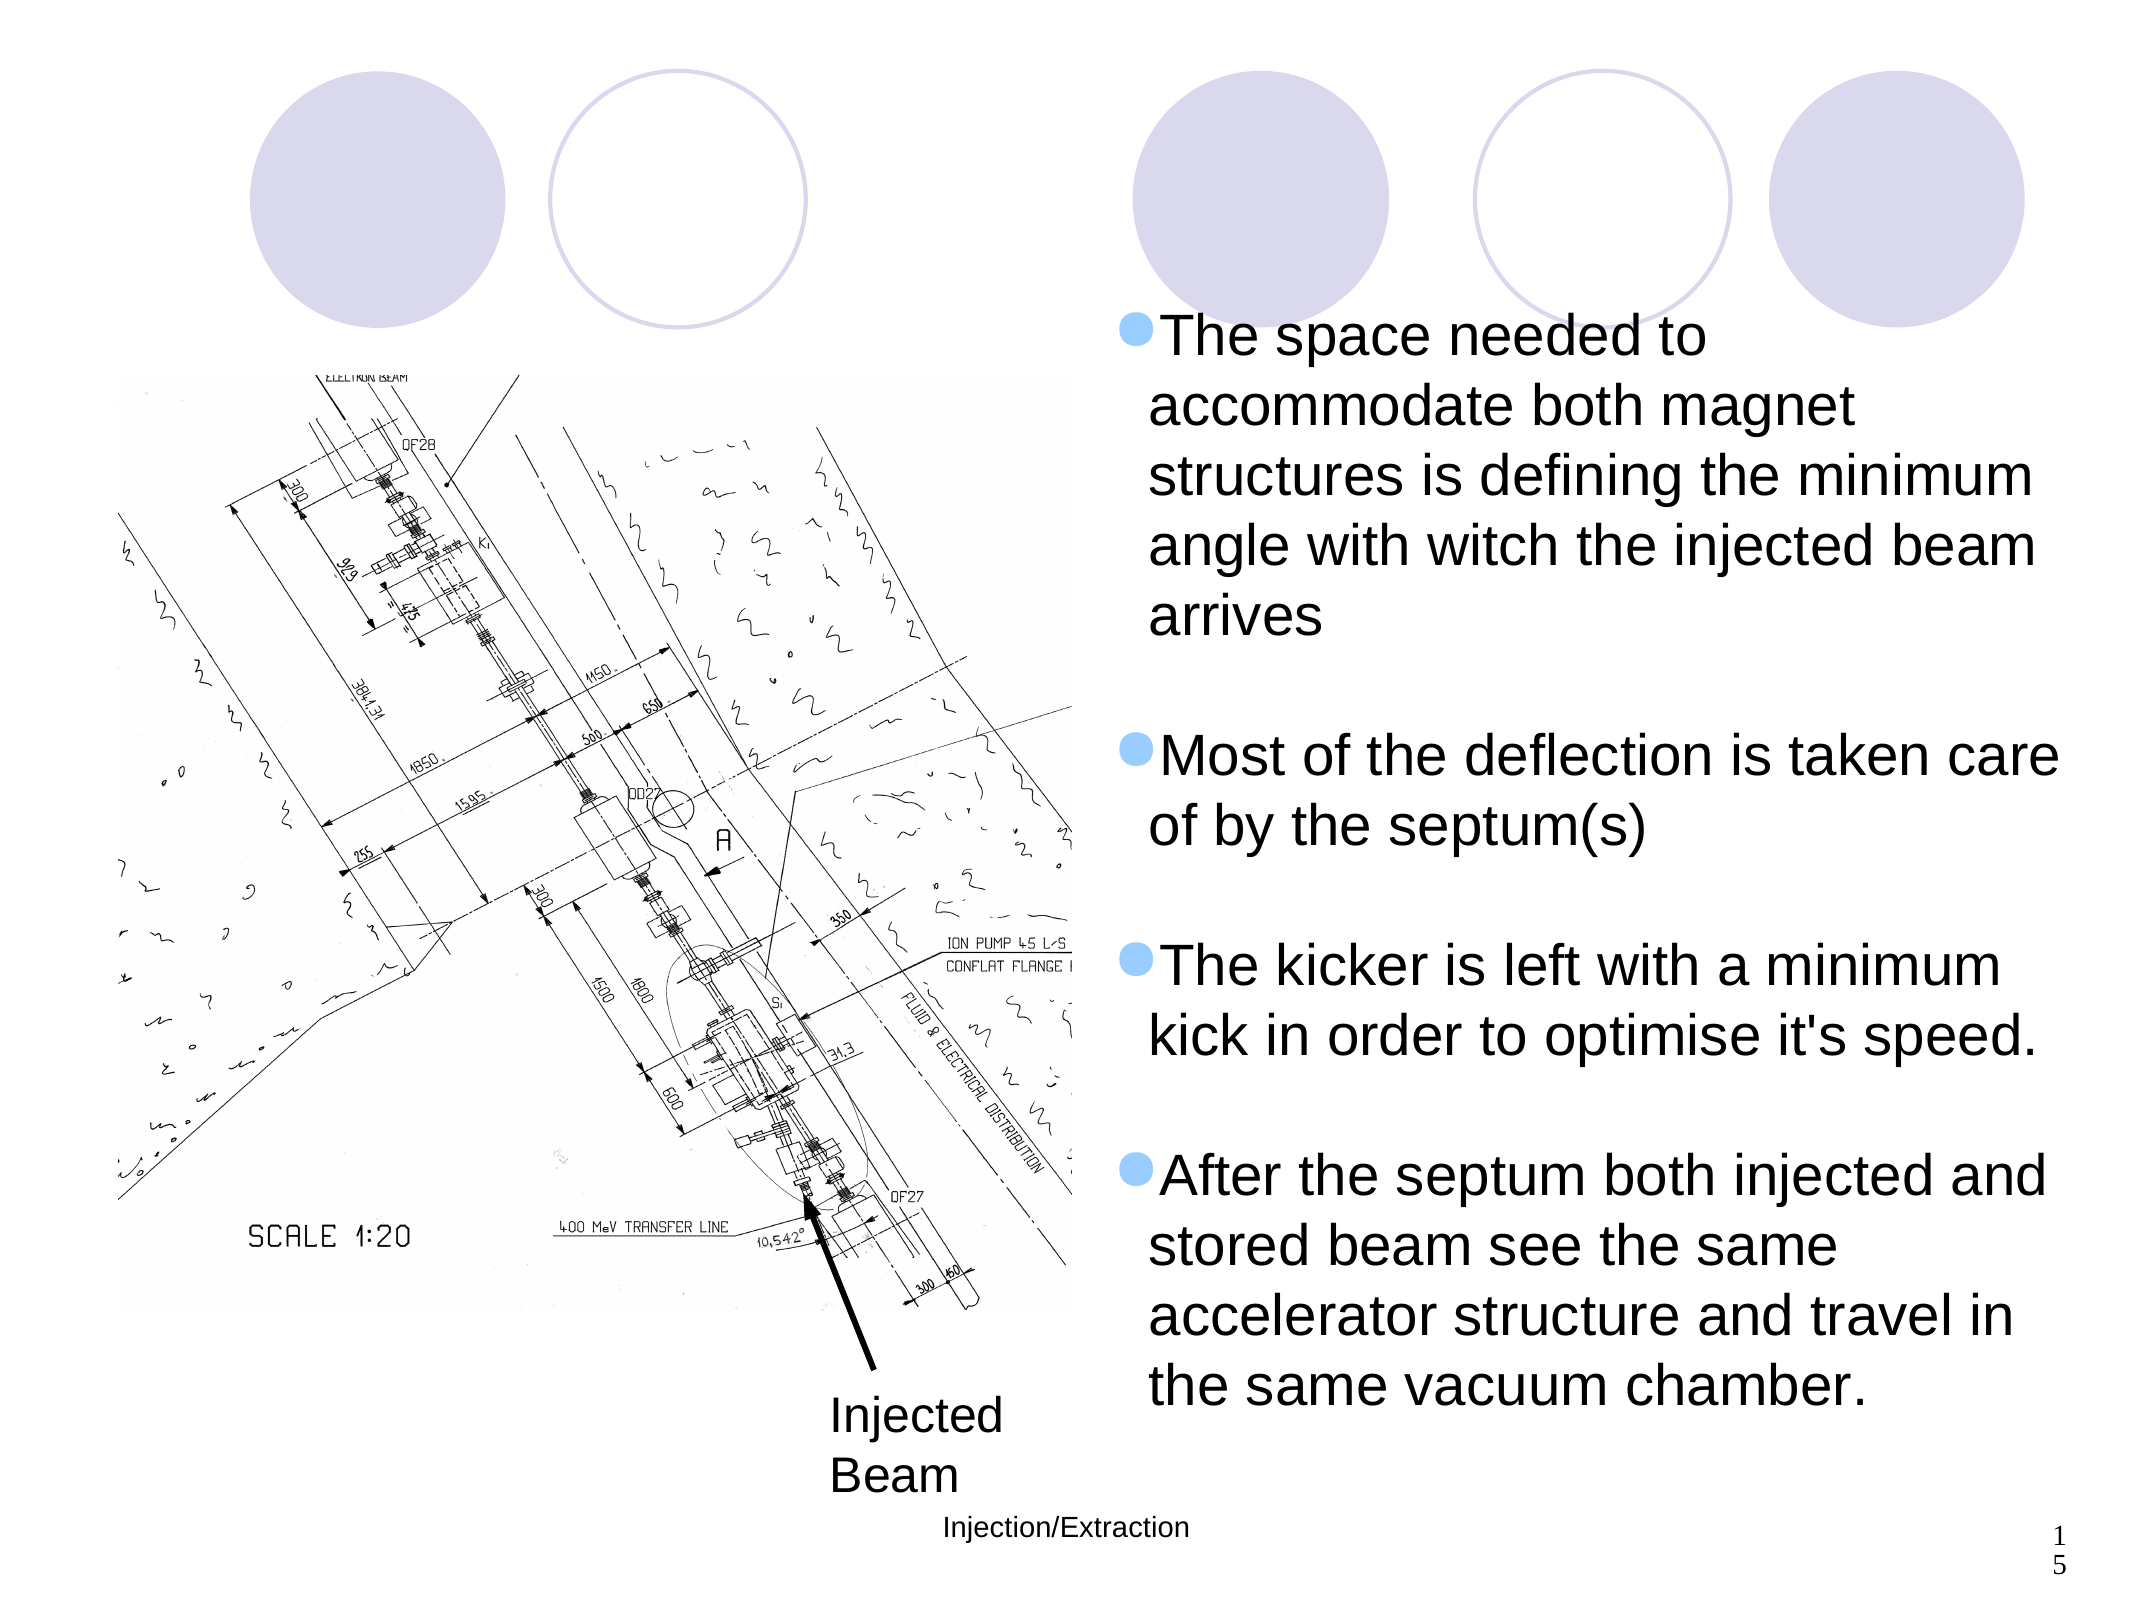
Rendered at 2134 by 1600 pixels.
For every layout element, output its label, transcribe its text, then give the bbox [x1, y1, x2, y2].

text_box The space needed to accommodate both magnet structures is defining the minimum angle with witch the injected beam arrives Most of the deflection is taken care of by the septum(s) The kicker is left with a minimum kick in order to optimise it's speed. After the septum both injected and stored beam see the same accelerator structure and travel in the same vacuum chamber. [1098, 290, 2091, 1425]
text_box Injected Beam [814, 1375, 1146, 1600]
picture [118, 375, 1072, 1312]
